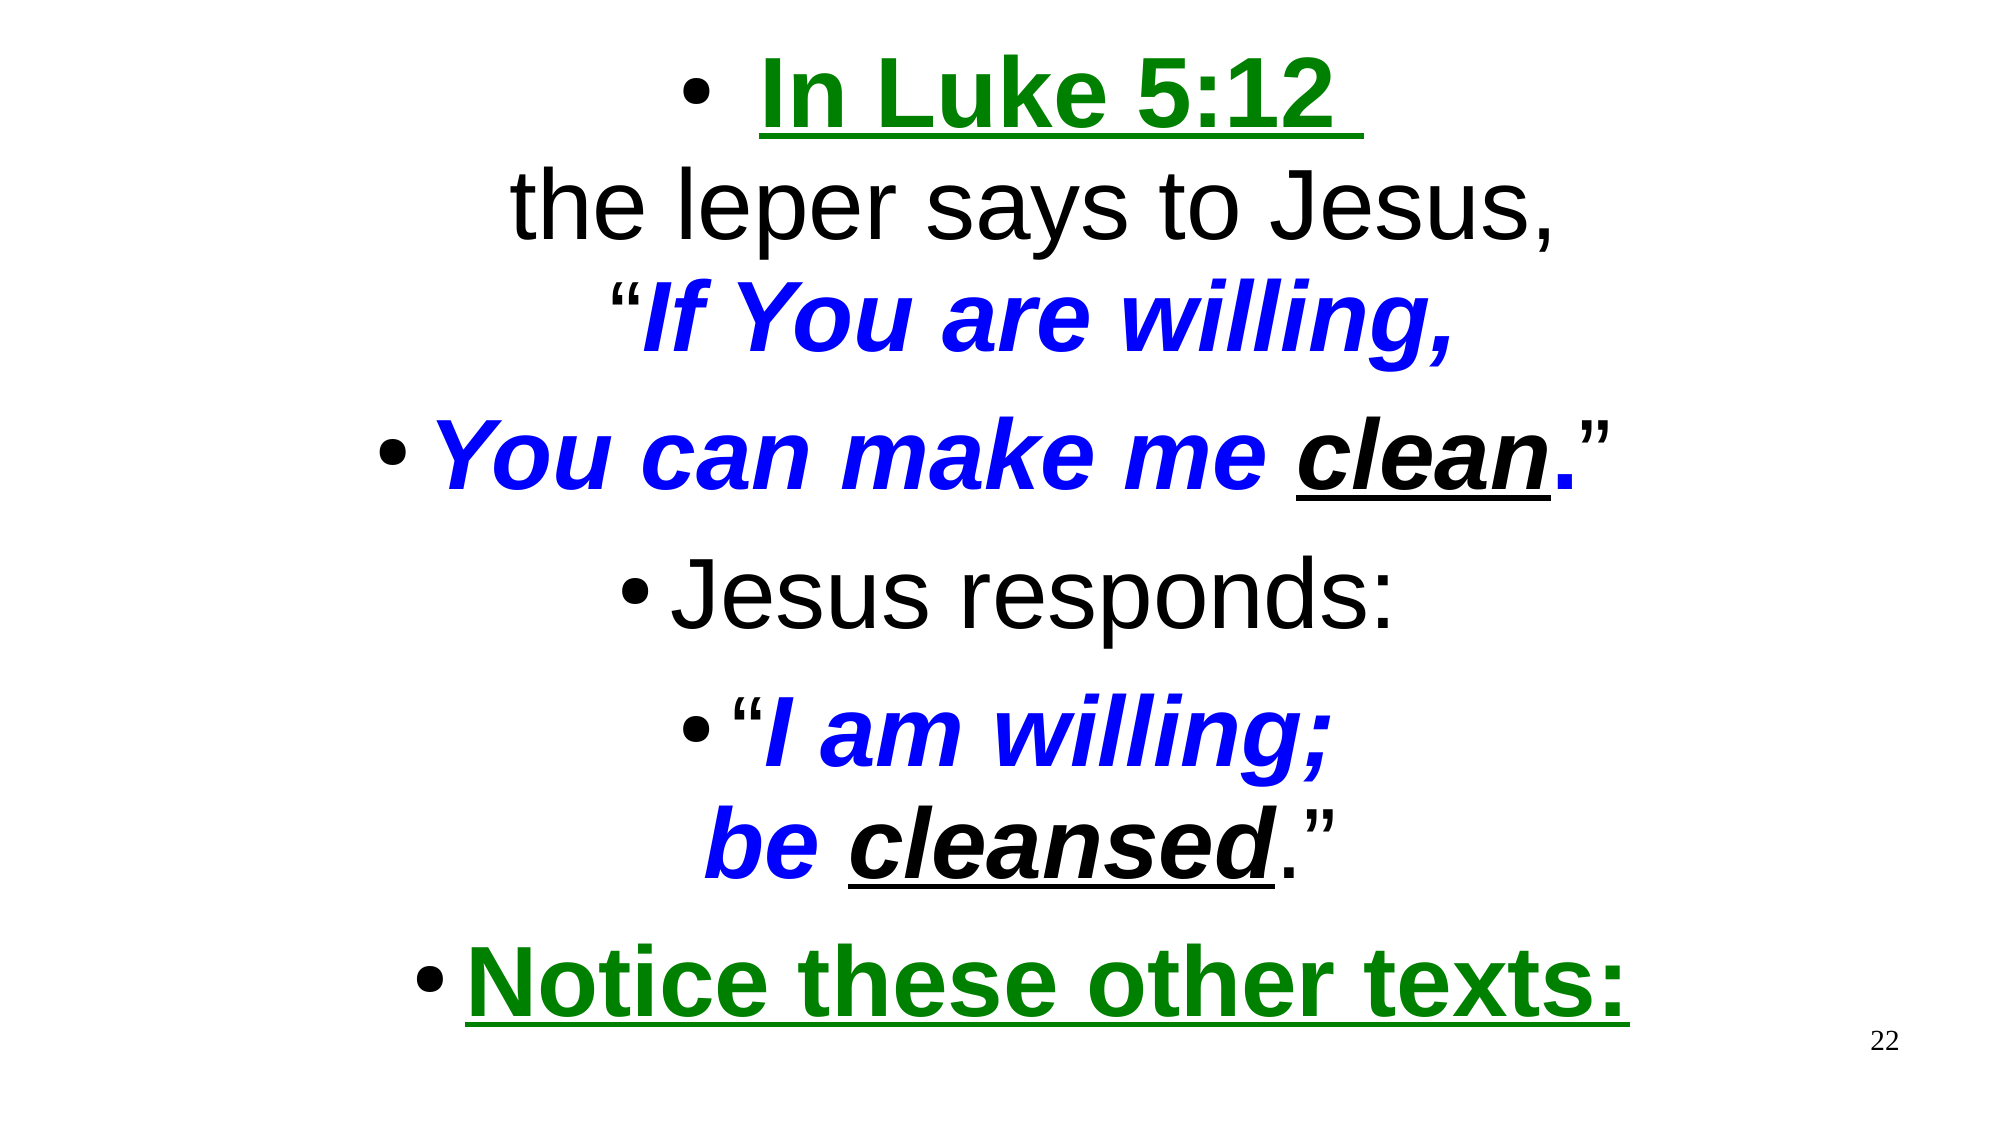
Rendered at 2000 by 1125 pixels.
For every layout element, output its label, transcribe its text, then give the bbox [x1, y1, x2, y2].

list In Luke 5:12 the leper says to Jesus, “If You are willing, You can make me clean.” Jesus responds: “I am willing; be cleansed.” Notice these other texts: [37, 37, 1988, 1088]
